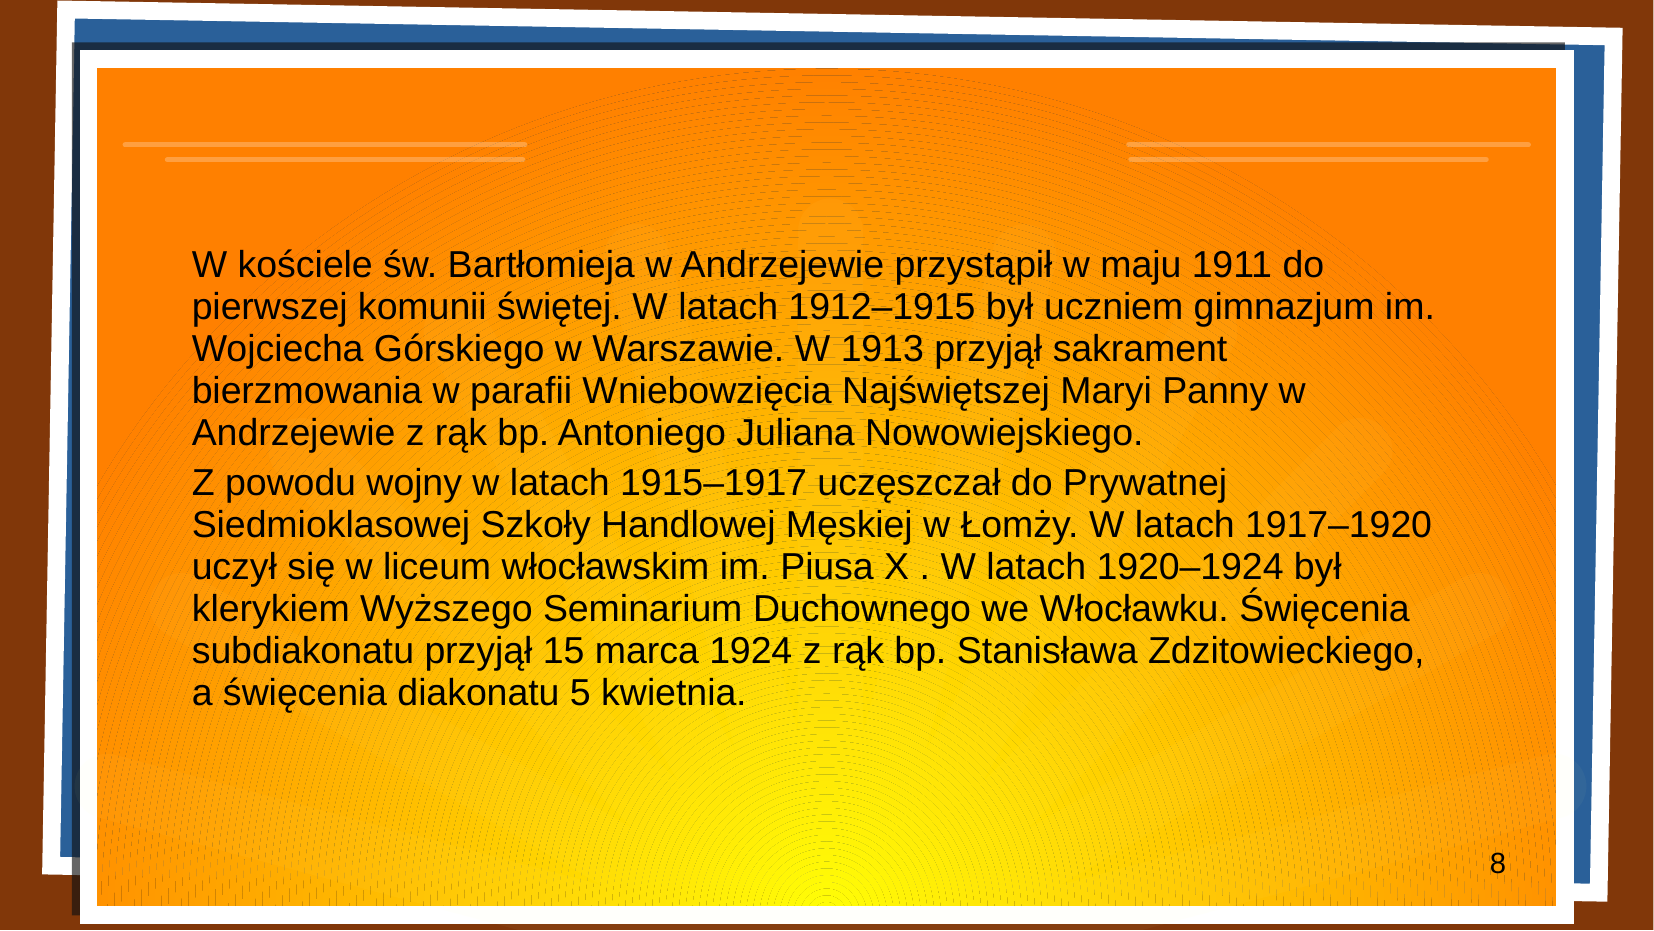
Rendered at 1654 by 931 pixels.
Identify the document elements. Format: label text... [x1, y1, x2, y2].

text_box Z powodu wojny w latach 1915–1917 uczęszczał do Prywatnej Siedmioklasowej Szkoły Handlowej Męskiej w Łomży. W latach 1917–1920 uczył się w liceum włocławskim im. Piusa X . W latach 1920–1924 był klerykiem Wyższego Seminarium Duchownego we Włocławku. Święcenia subdiakonatu przyjął 15 marca 1924 z rąk bp. Stanisława Zdzitowieckiego, a święcenia diakonatu 5 kwietnia. [177, 454, 1451, 680]
text_box W kościele św. Bartłomieja w Andrzejewie przystąpił w maju 1911 do pierwszej komunii świętej. W latach 1912–1915 był uczniem gimnazjum im. Wojciecha Górskiego w Warszawie. W 1913 przyjął sakrament bierzmowania w parafii Wniebowzięcia Najświętszej Maryi Panny w Andrzejewie z rąk bp. Antoniego Juliana Nowowiejskiego. [177, 236, 1477, 419]
